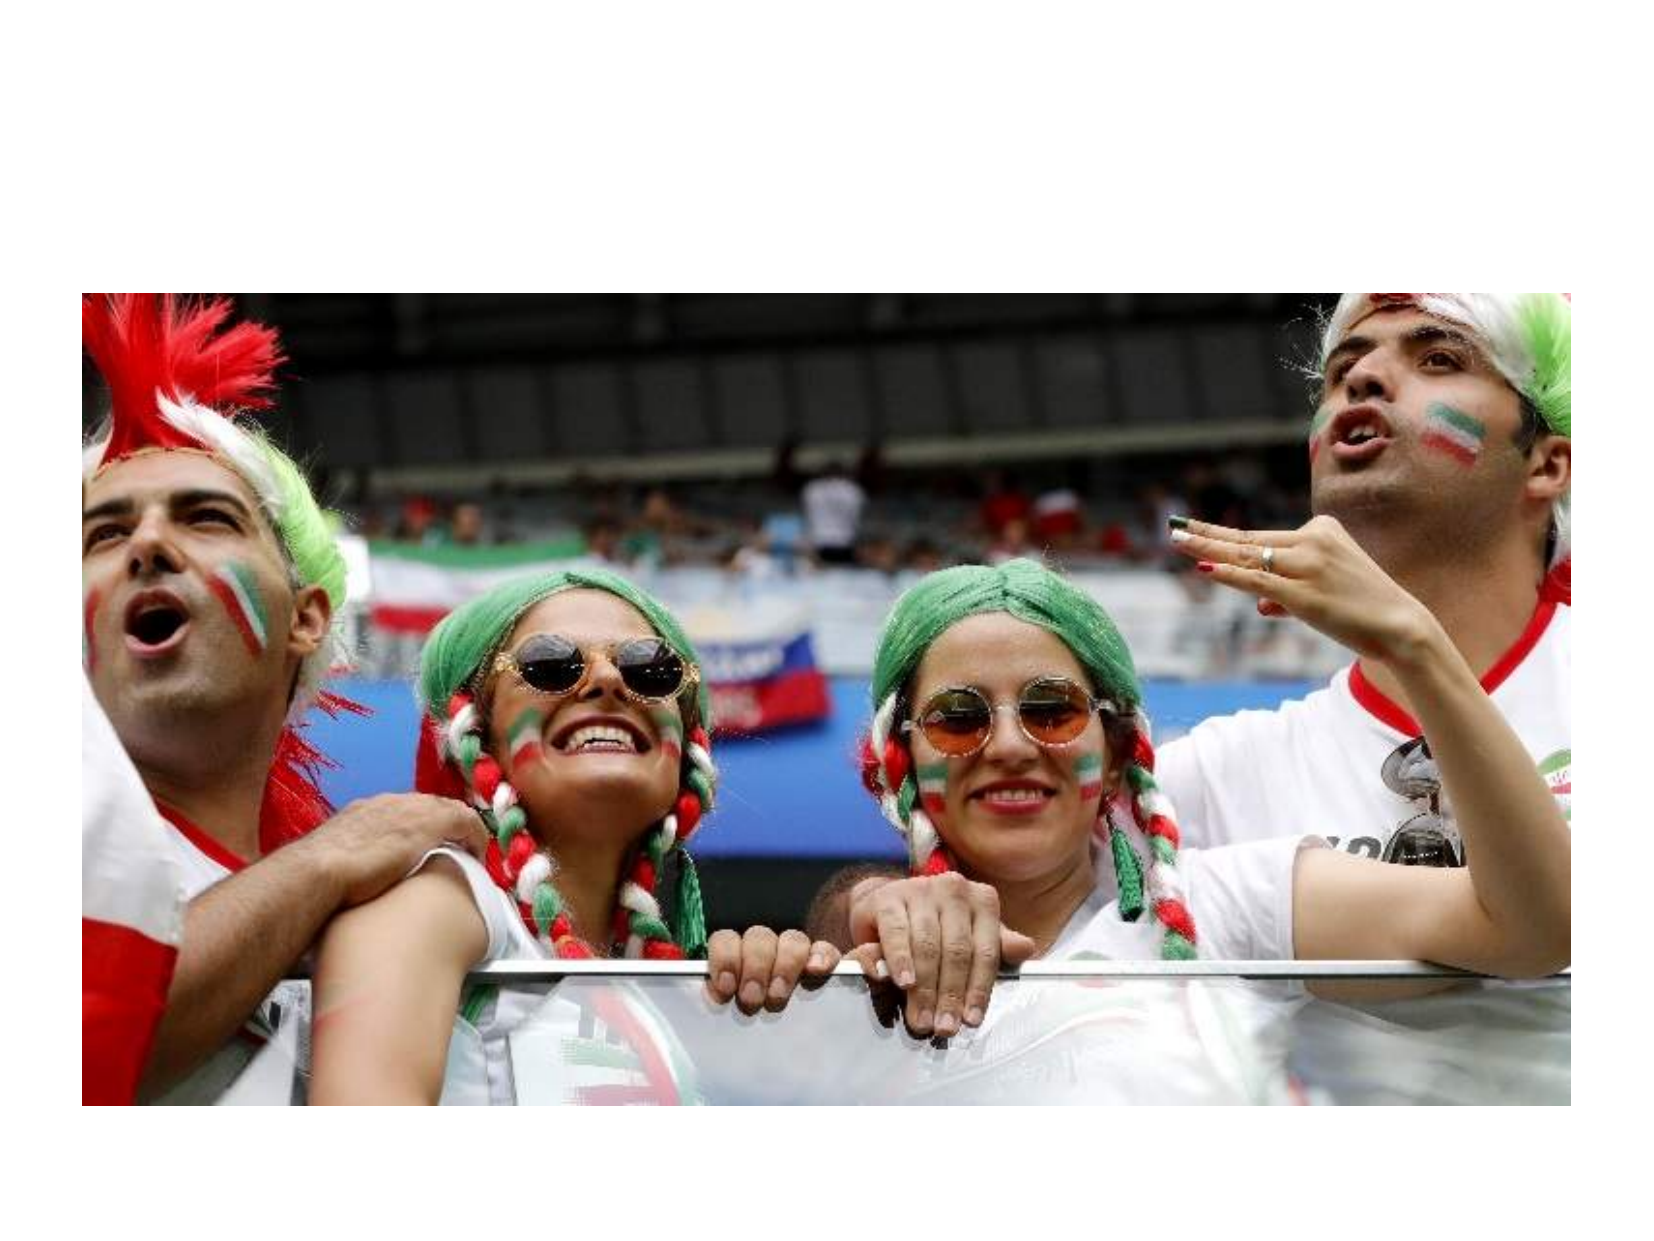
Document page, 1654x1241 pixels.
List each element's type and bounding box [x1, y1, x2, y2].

picture [82, 293, 1571, 1106]
